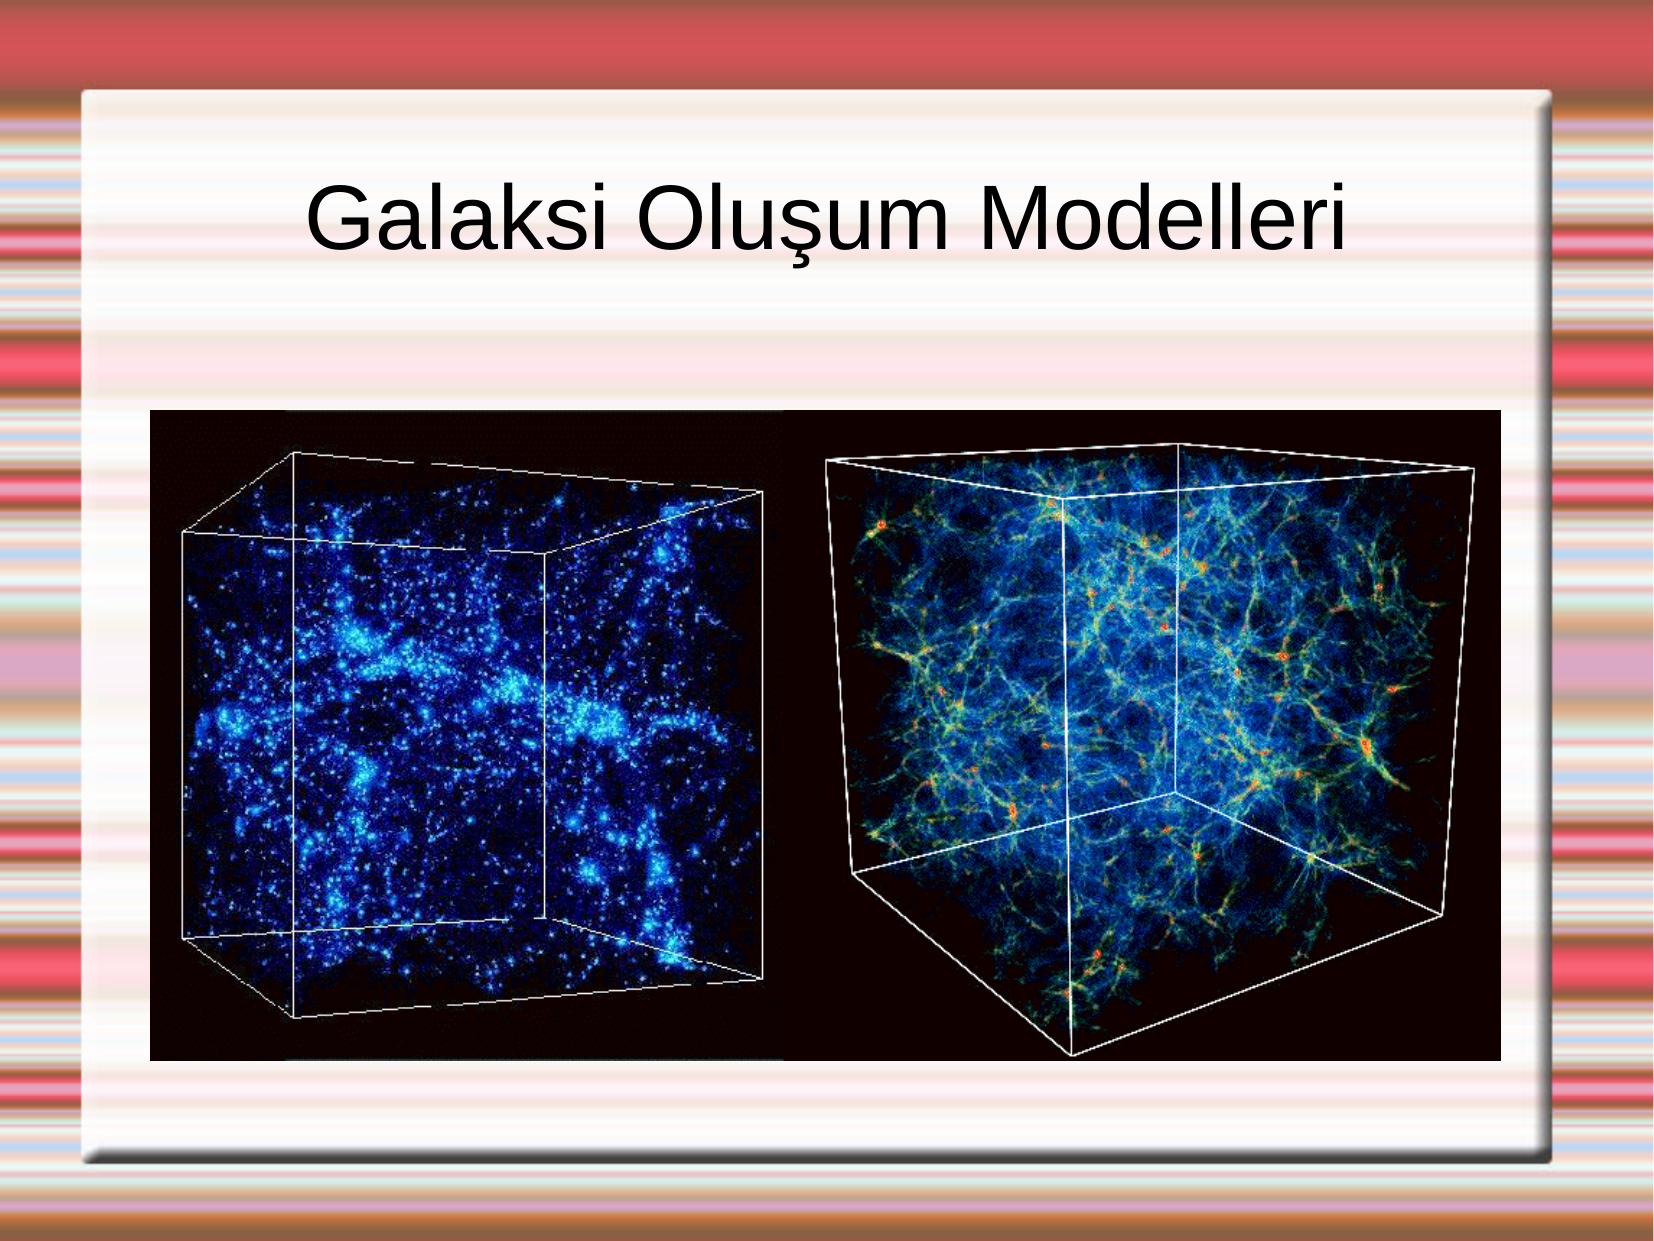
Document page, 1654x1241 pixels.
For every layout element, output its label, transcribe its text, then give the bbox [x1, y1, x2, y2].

picture [0, 0, 1654, 1241]
title Galaksi Oluşum Modelleri [121, 122, 1534, 315]
